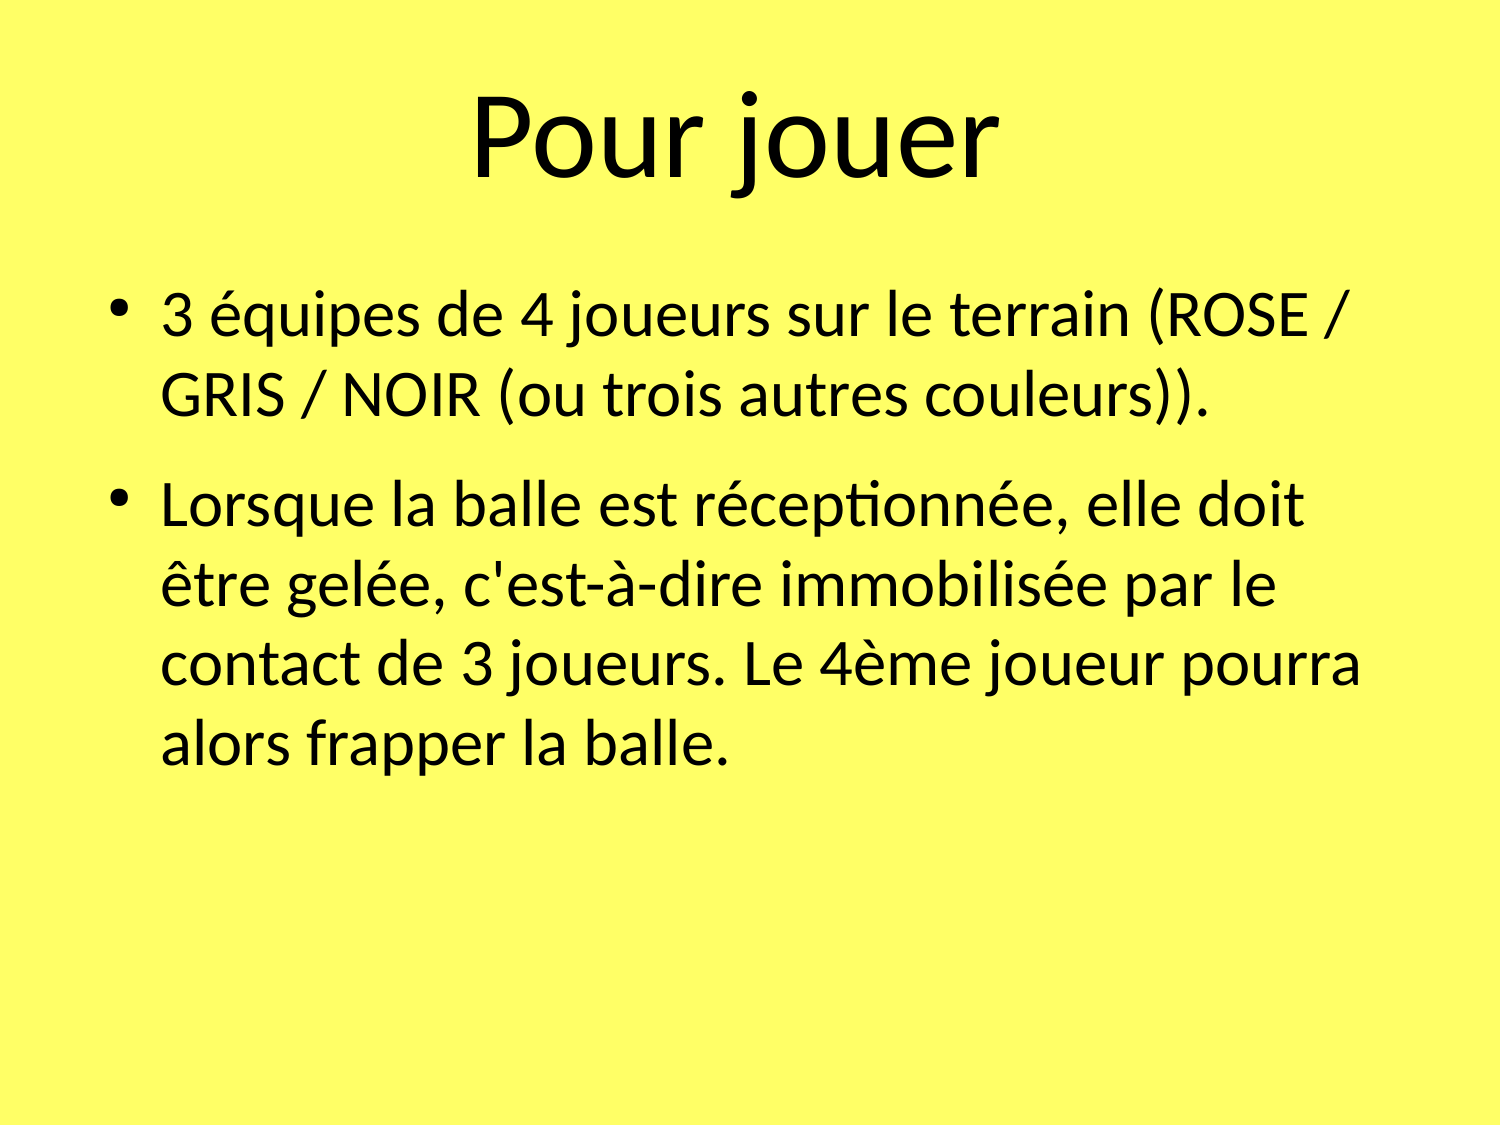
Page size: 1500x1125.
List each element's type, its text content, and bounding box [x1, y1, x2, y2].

title Pour jouer [75, 45, 1425, 233]
list 3 équipes de 4 joueurs sur le terrain (ROSE / GRIS / NOIR (ou trois autres couleurs)). Lorsque la balle est réceptionnée, elle doit être gelée, c'est-à-dire immobilisée par le contact de 3 joueurs. Le 4ème joueur pourra alors frapper la balle. [75, 262, 1425, 1005]
